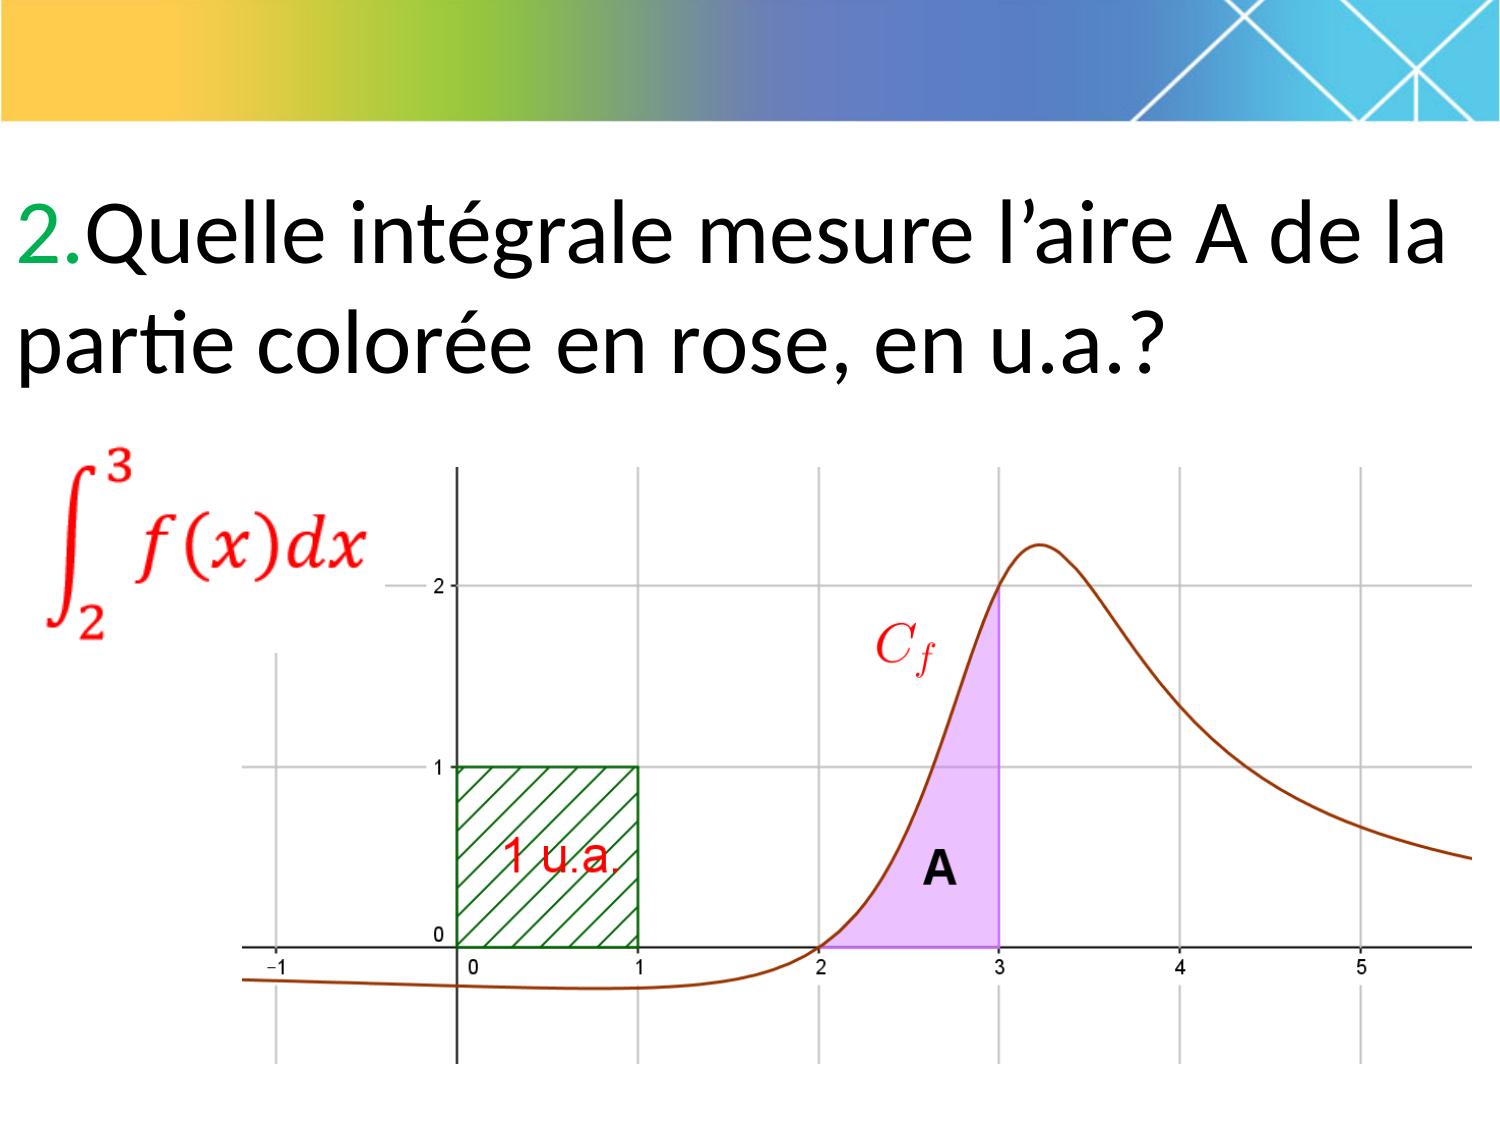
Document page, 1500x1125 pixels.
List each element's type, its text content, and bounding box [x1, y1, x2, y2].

picture [23, 437, 1472, 1064]
title Quelle intégrale mesure l’aire A de la partie colorée en rose, en u.a.? [0, 163, 1500, 305]
